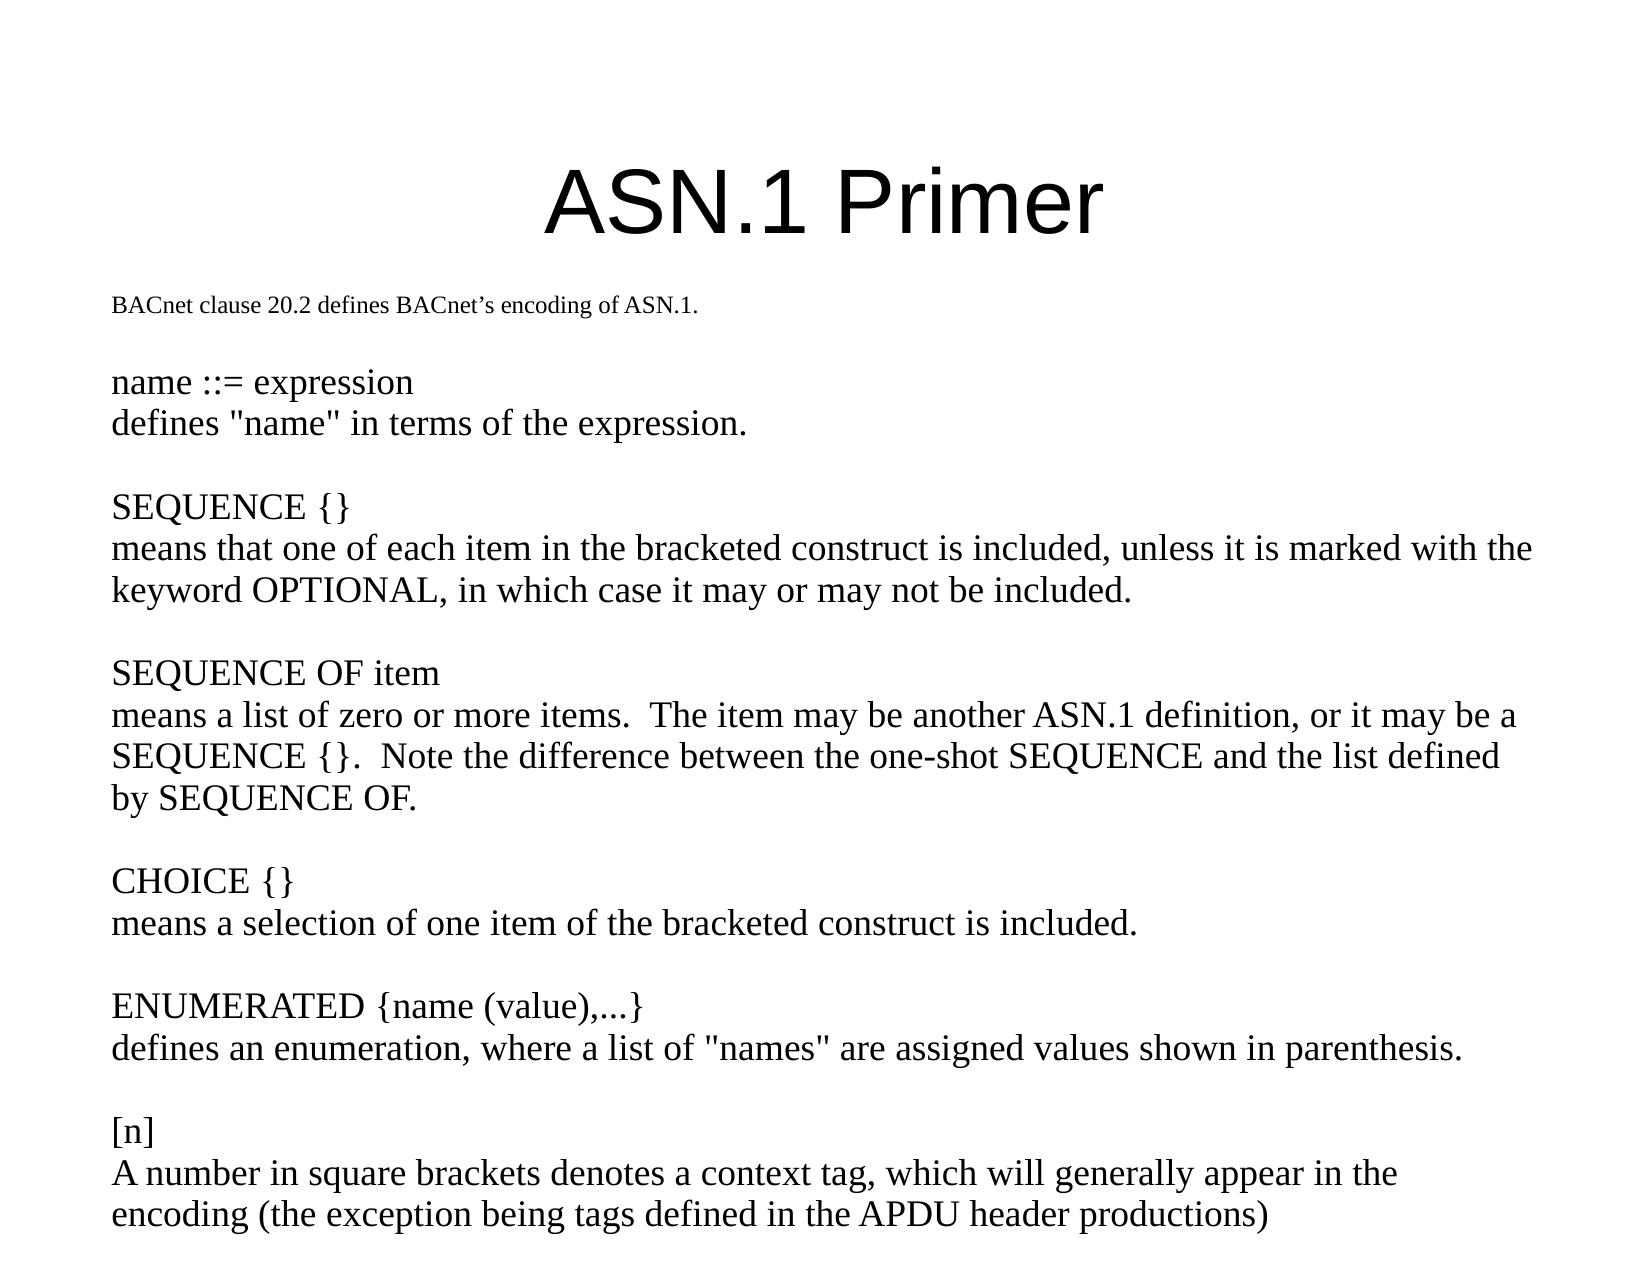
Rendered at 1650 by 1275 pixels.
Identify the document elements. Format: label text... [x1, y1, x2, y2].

text_box BACnet clause 20.2 defines BACnet’s encoding of ASN.1. name ::= expression defines "name" in terms of the expression. SEQUENCE {} means that one of each item in the bracketed construct is included, unless it is marked with the keyword OPTIONAL, in which case it may or may not be included. SEQUENCE OF item means a list of zero or more items. The item may be another ASN.1 definition, or it may be a SEQUENCE {}. Note the difference between the one-shot SEQUENCE and the list defined by SEQUENCE OF. CHOICE {} means a selection of one item of the bracketed construct is included. ENUMERATED {name (value),...} defines an enumeration, where a list of "names" are assigned values shown in parenthesis. [n] A number in square brackets denotes a context tag, which will generally appear in the encoding (the exception being tags defined in the APDU header productions) ABSTRACT-SYNTAX.&Type Indicates that a CHOICE of any tagged datatype is legal. [96, 284, 1560, 993]
title ASN.1 Primer [135, 112, 1515, 284]
